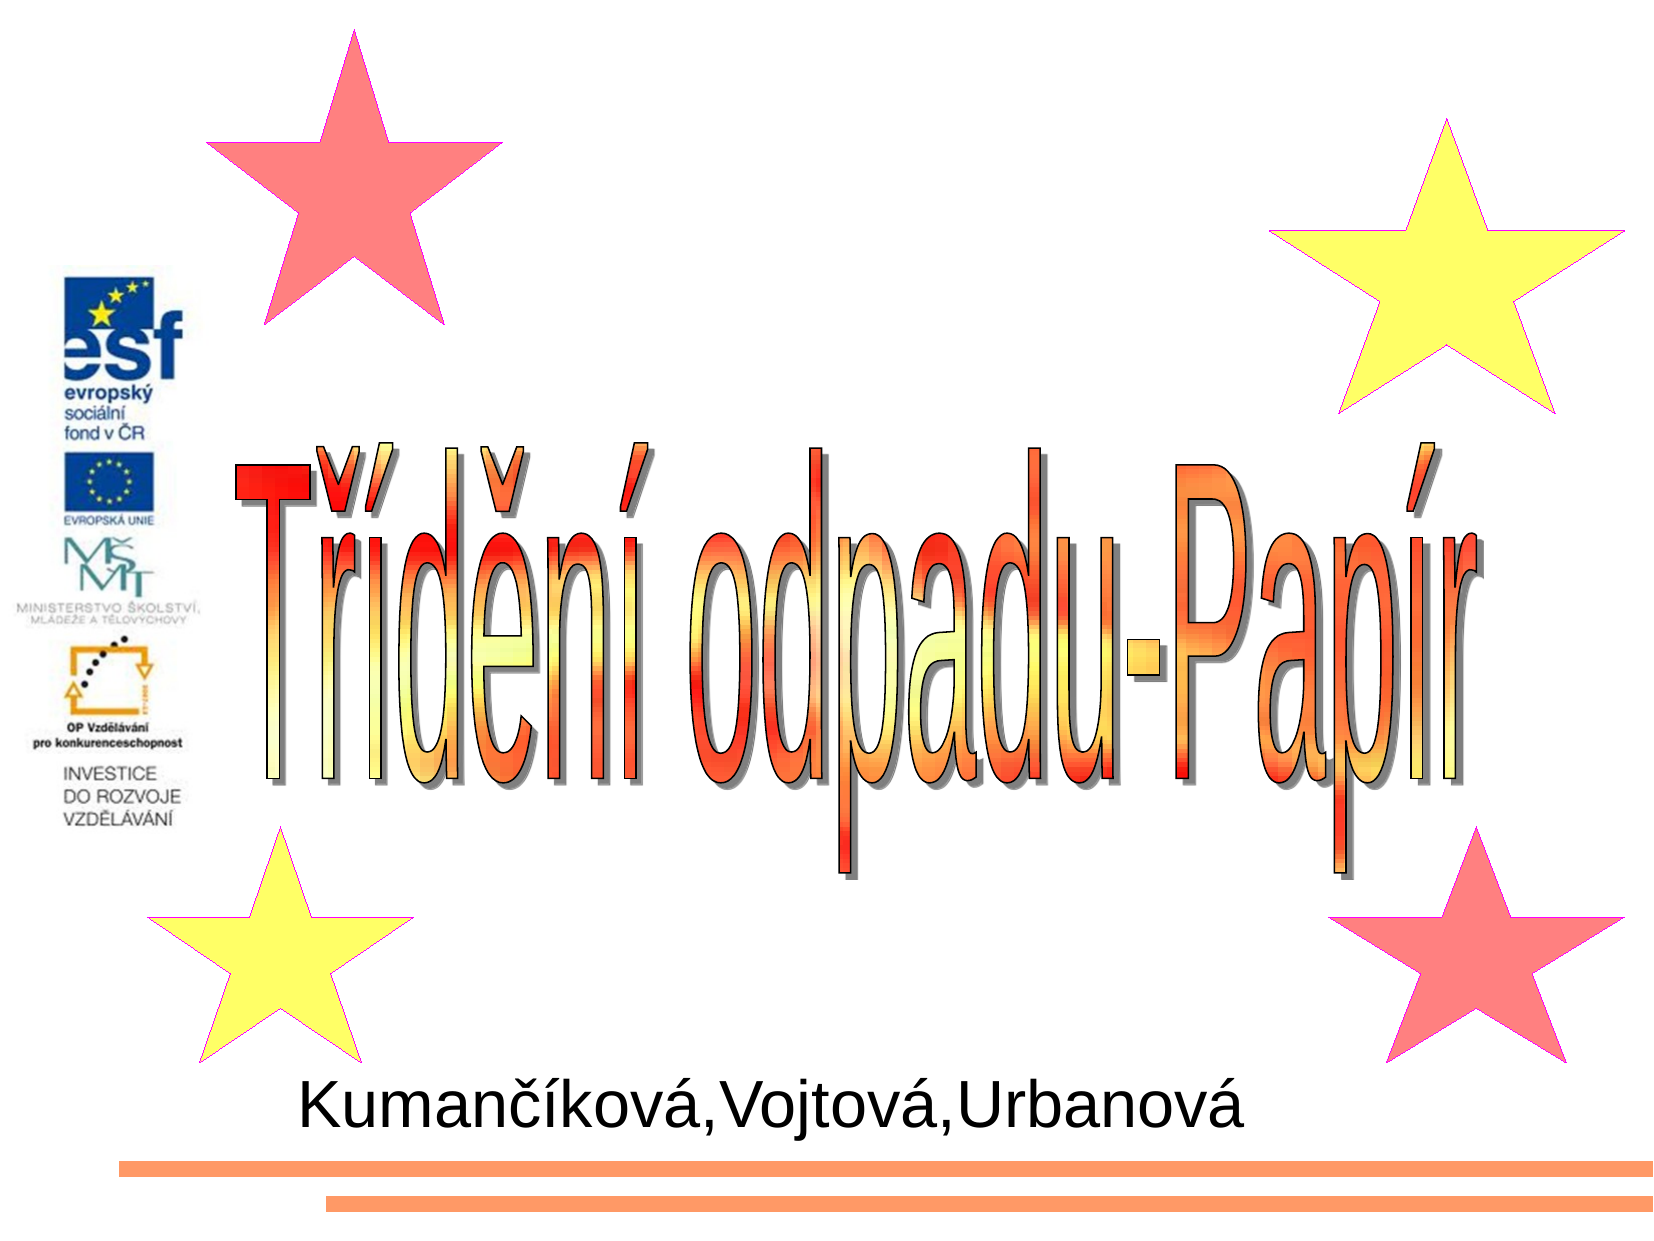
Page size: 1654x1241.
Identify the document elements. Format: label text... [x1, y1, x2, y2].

text_box Třídění odpadu-Papír [1407, 475, 1425, 512]
text_box Třídění odpadu-Papír [398, 448, 458, 783]
text_box Třídění odpadu-Papír [365, 442, 393, 512]
text_box Třídění odpadu-Papír [319, 446, 360, 512]
text_box Třídění odpadu-Papír [838, 533, 898, 873]
text_box Třídění odpadu-Papír [1334, 537, 1393, 873]
text_box Třídění odpadu-Papír [369, 537, 381, 779]
picture [0, 265, 217, 838]
subtitle Kumančíková,Vojtová,Urbanová [37, 1060, 1506, 1142]
text_box Třídění odpadu-Papír [1057, 537, 1113, 783]
text_box Třídění odpadu-Papír [1127, 639, 1160, 676]
text_box Třídění odpadu-Papír [620, 462, 643, 512]
text_box Třídění odpadu-Papír [624, 537, 636, 706]
text_box Třídění odpadu-Papír [703, 768, 737, 783]
text_box Třídění odpadu-Papír [481, 446, 524, 512]
text_box Třídění odpadu-Papír [1415, 442, 1435, 471]
text_box Třídění odpadu-Papír [624, 708, 636, 757]
text_box [147, 826, 414, 1063]
text_box Třídění odpadu-Papír [690, 533, 752, 756]
text_box Třídění odpadu-Papír [987, 533, 1027, 574]
text_box Třídění odpadu-Papír [908, 533, 977, 783]
text_box Třídění odpadu-Papír [1443, 533, 1477, 779]
text_box Třídění odpadu-Papír [1176, 464, 1246, 779]
text_box [206, 29, 503, 325]
text_box Třídění odpadu-Papír [547, 533, 604, 779]
text_box Třídění odpadu-Papír [471, 563, 534, 783]
text_box Třídění odpadu-Papír [981, 448, 1041, 783]
text_box Třídění odpadu-Papír [762, 448, 822, 783]
text_box Třídění odpadu-Papír [1258, 596, 1326, 783]
text_box Třídění odpadu-Papír [479, 533, 525, 568]
text_box Třídění odpadu-Papír [1262, 533, 1315, 595]
text_box Třídění odpadu-Papír [321, 533, 355, 779]
text_box [1328, 826, 1625, 1063]
text_box Třídění odpadu-Papír [1410, 537, 1423, 779]
text_box Třídění odpadu-Papír [236, 464, 311, 779]
text_box [1269, 118, 1625, 414]
